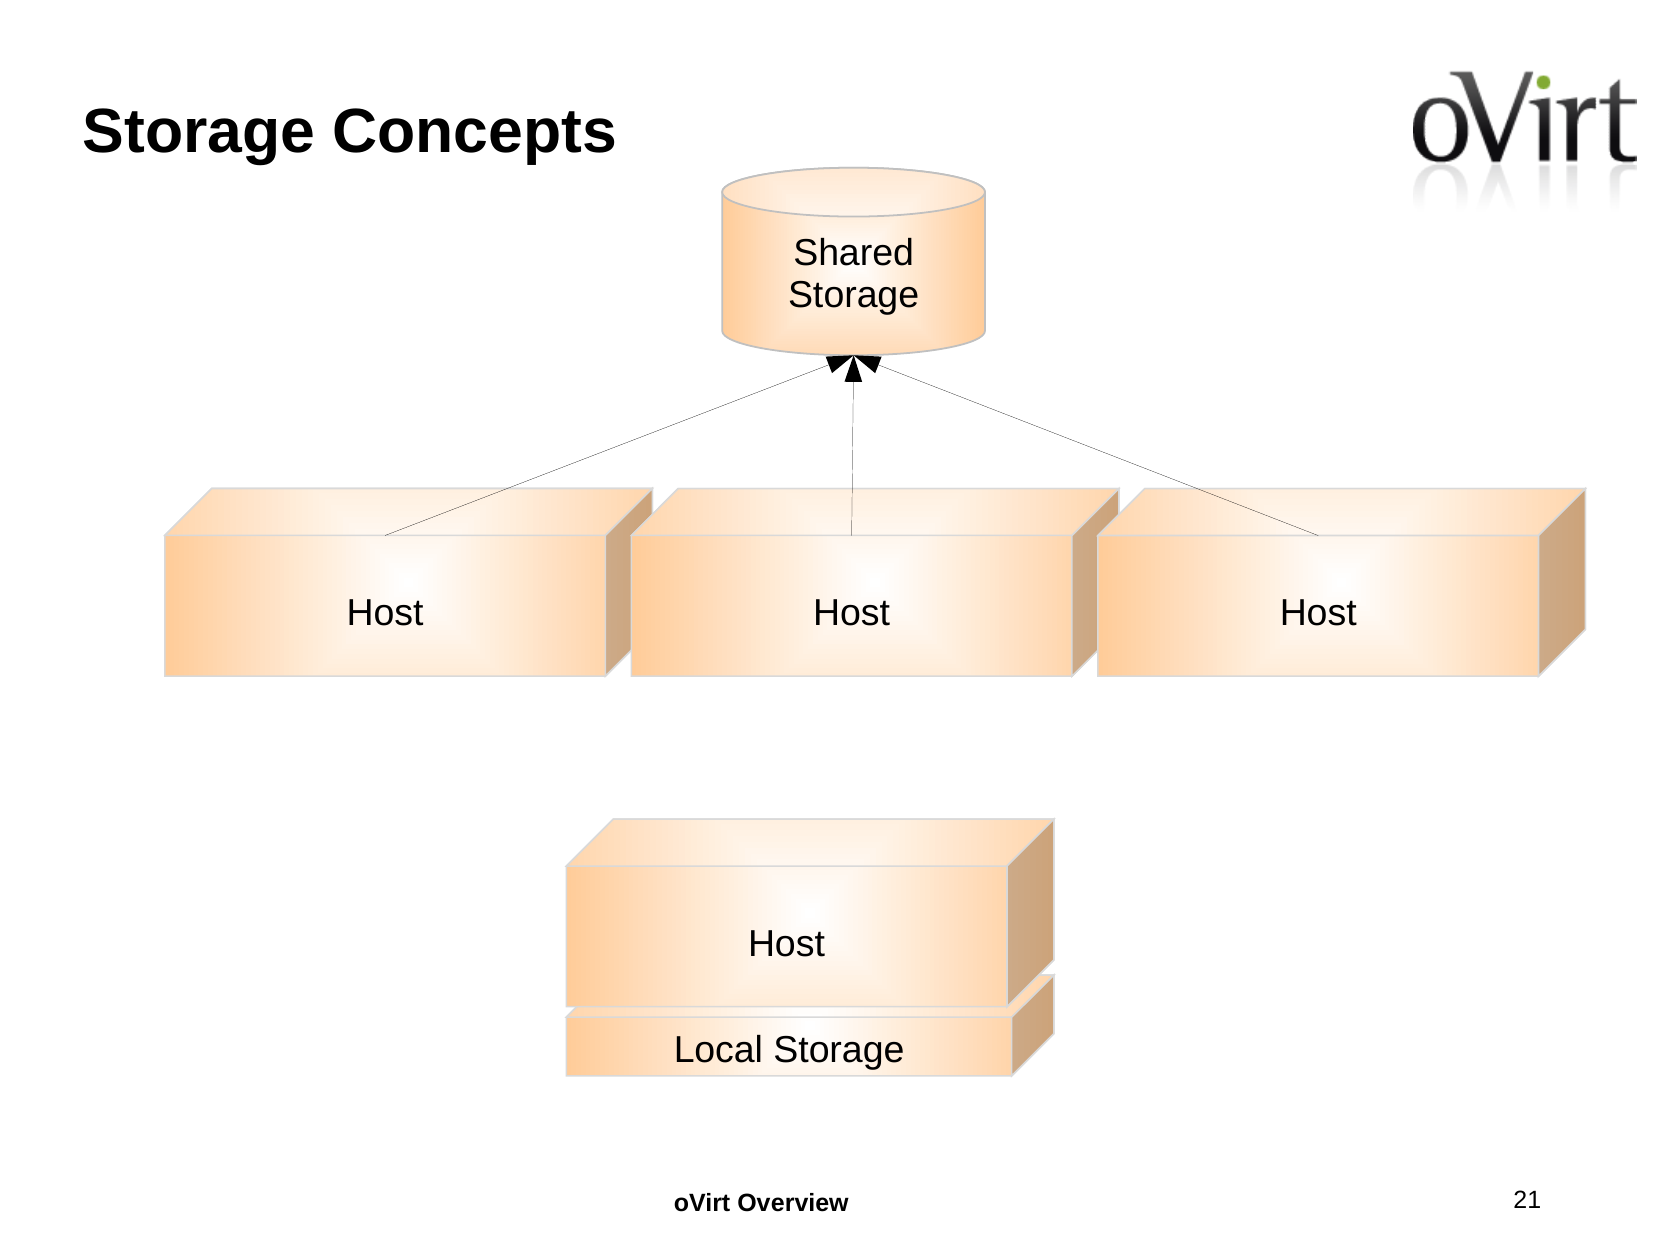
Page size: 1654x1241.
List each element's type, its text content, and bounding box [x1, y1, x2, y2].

text_box Host [164, 536, 605, 677]
text_box Host [566, 867, 1007, 1007]
text_box Host [631, 536, 1071, 677]
text_box Host [1097, 536, 1538, 677]
text_box Shared Storage [722, 195, 985, 356]
picture [1571, 63, 1637, 212]
title Storage Concepts [82, 37, 1571, 226]
text_box Local Storage [566, 1018, 1011, 1076]
